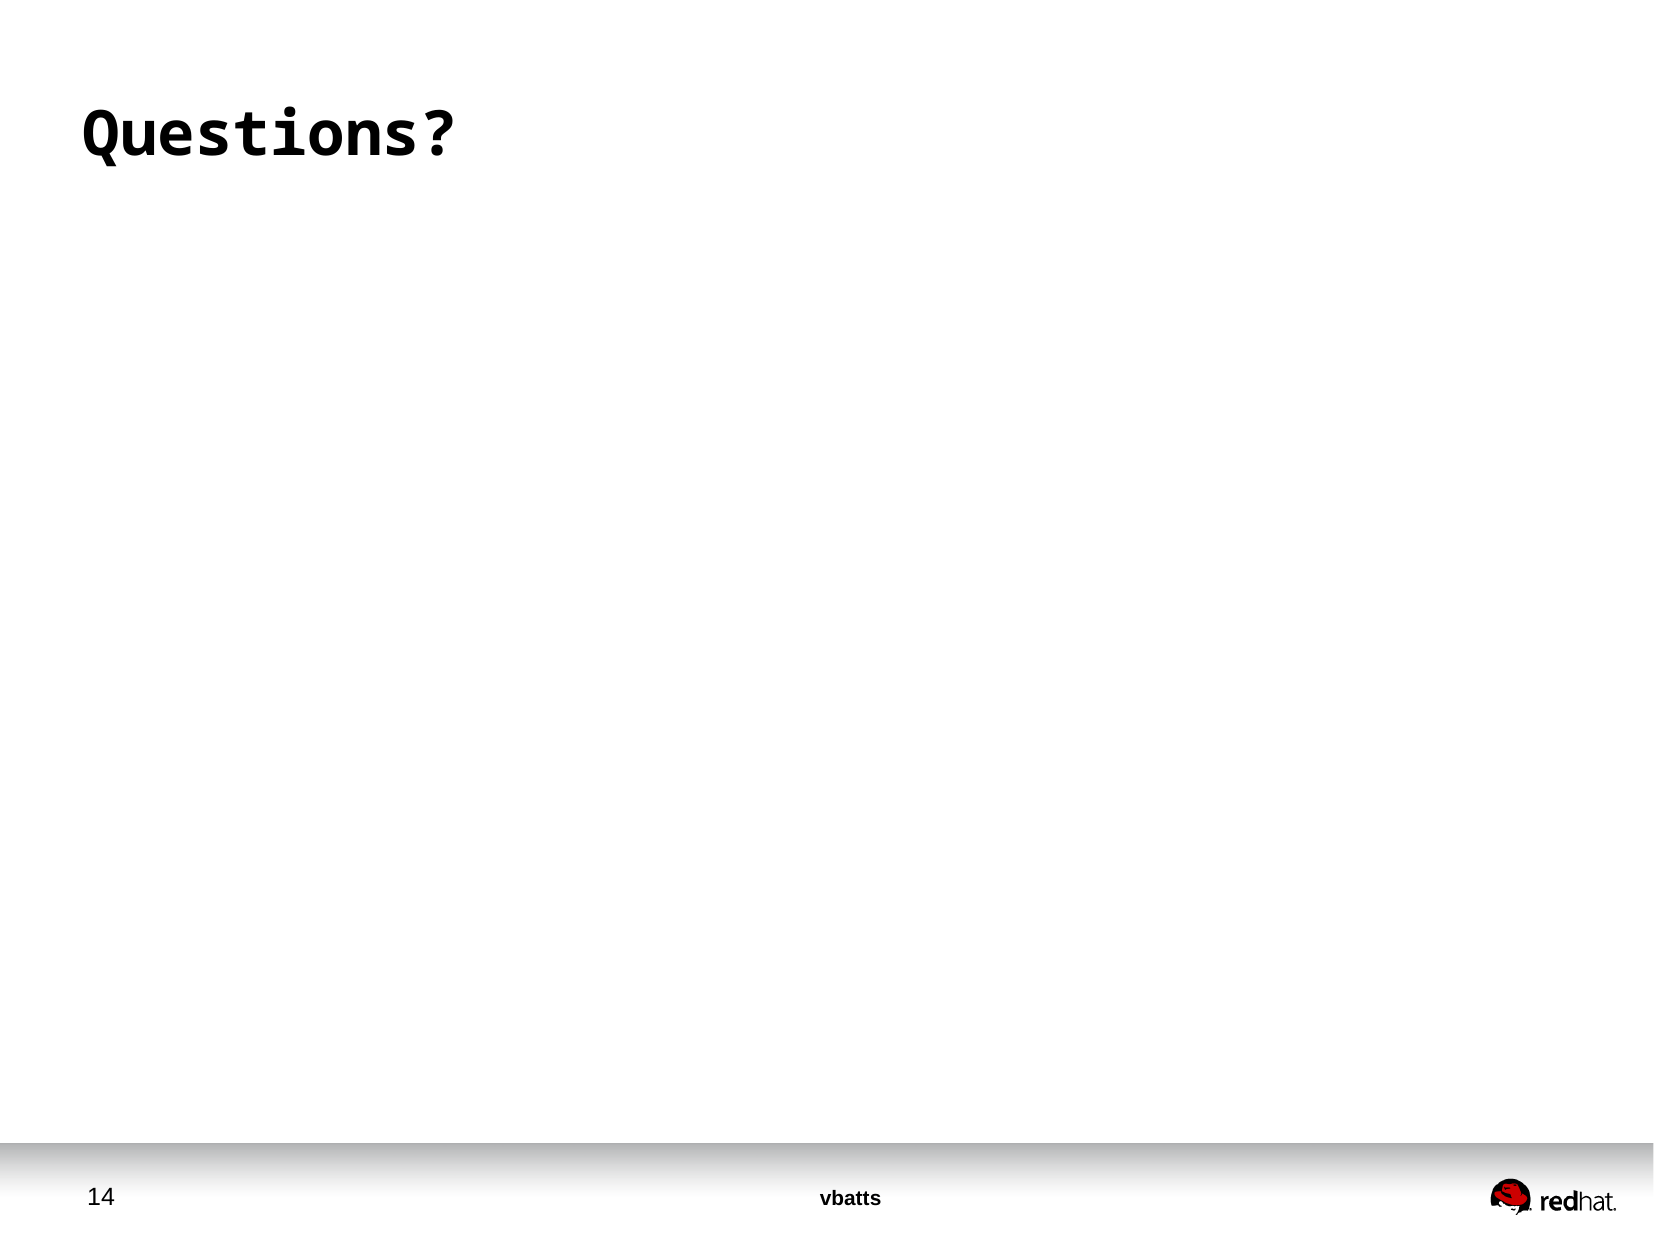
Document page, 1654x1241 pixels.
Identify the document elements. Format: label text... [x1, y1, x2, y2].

picture [0, 1143, 1654, 1241]
title Questions? [82, 37, 1571, 226]
